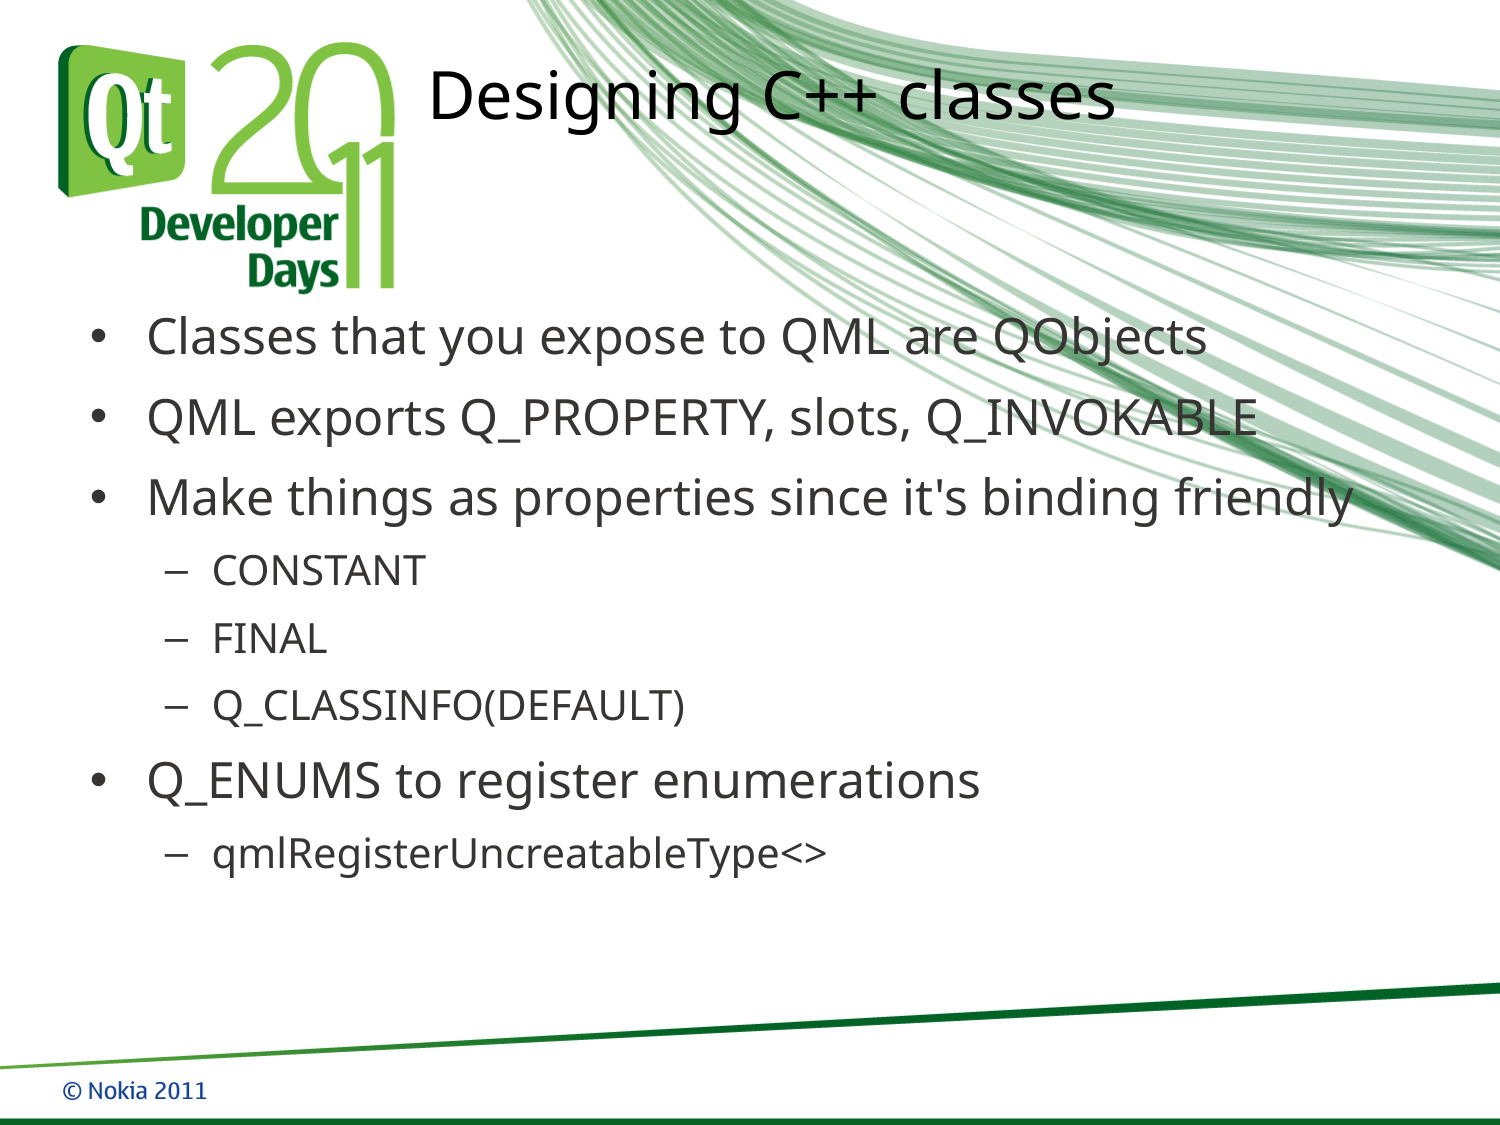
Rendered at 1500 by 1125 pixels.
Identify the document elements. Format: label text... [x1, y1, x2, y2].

picture [0, 0, 1500, 1125]
list Classes that you expose to QML are QObjects QML exports Q_PROPERTY, slots, Q_INVOKABLE Make things as properties since it's binding friendly CONSTANT FINAL Q_CLASSINFO(DEFAULT) Q_ENUMS to register enumerations qmlRegisterUncreatableType<> [75, 212, 1426, 955]
title Designing C++ classes [262, 0, 1300, 188]
